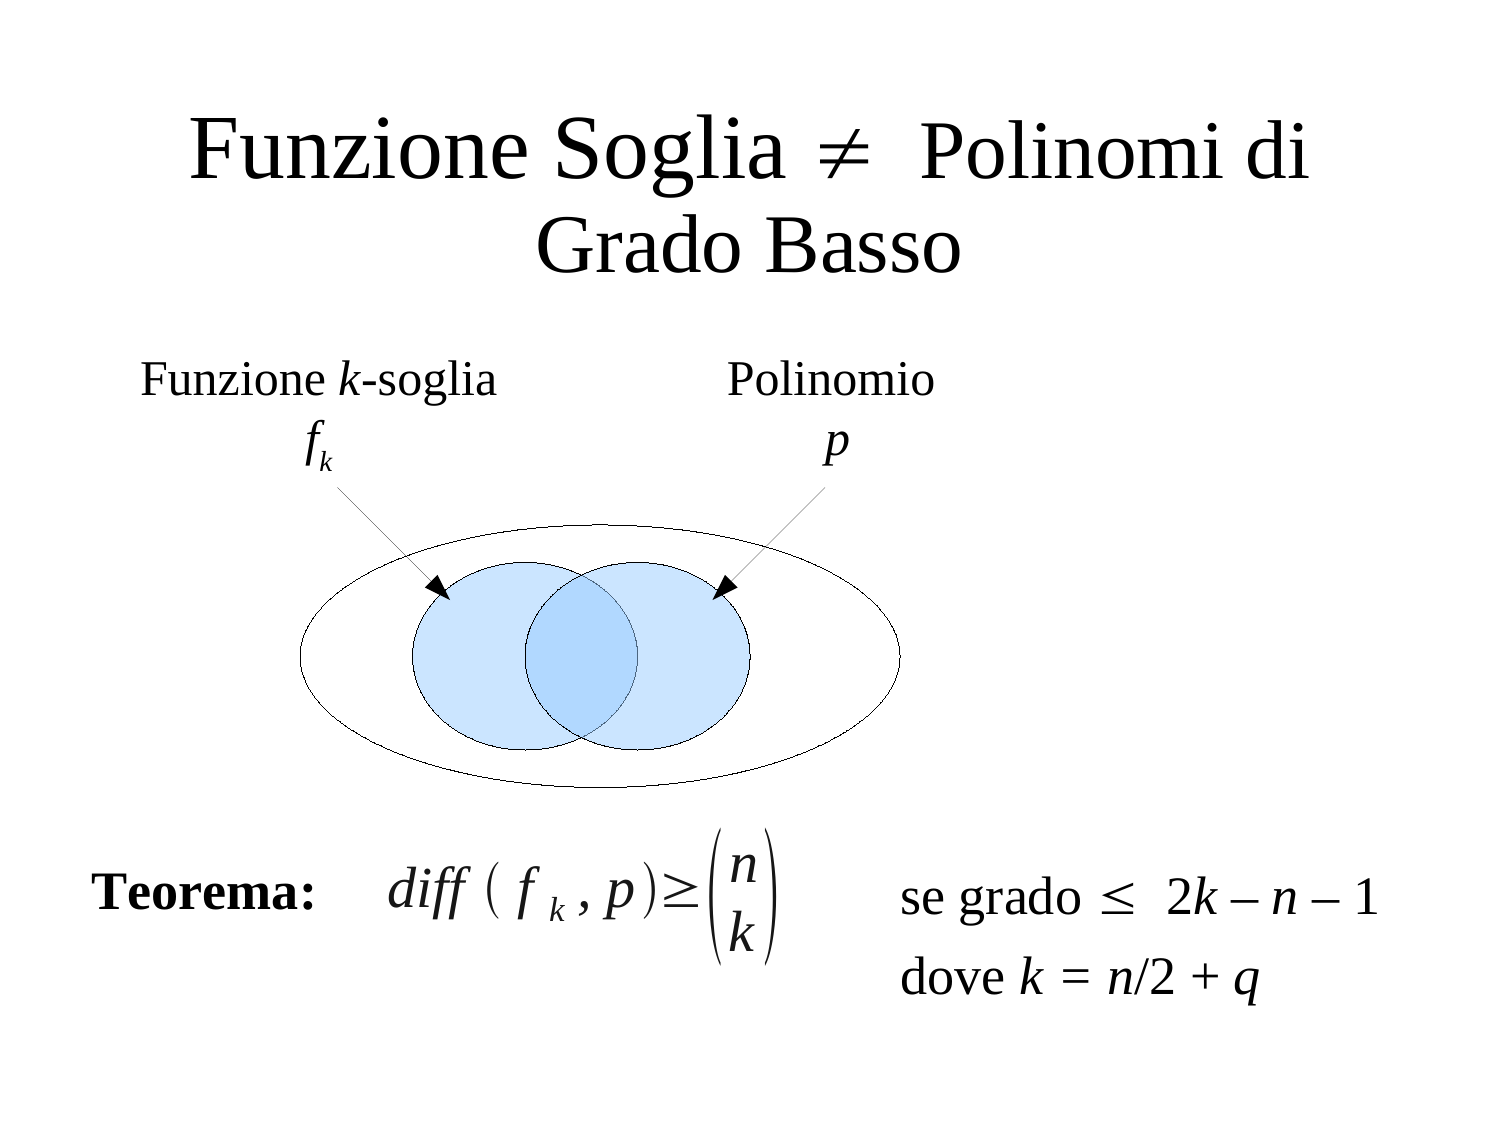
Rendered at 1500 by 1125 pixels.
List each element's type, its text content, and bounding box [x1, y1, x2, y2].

text_box Funzione k-soglia fk [112, 337, 526, 485]
chart [379, 825, 788, 970]
text_box dove k = n/2 + q [862, 932, 1313, 1013]
text_box [412, 562, 751, 751]
text_box Teorema: [71, 847, 338, 928]
text_box se grado ≤ 2k – n – 1 [859, 852, 1422, 933]
text_box Polinomio p [637, 337, 1025, 473]
title Funzione Soglia  Polinomi di Grado Basso [112, 96, 1387, 291]
